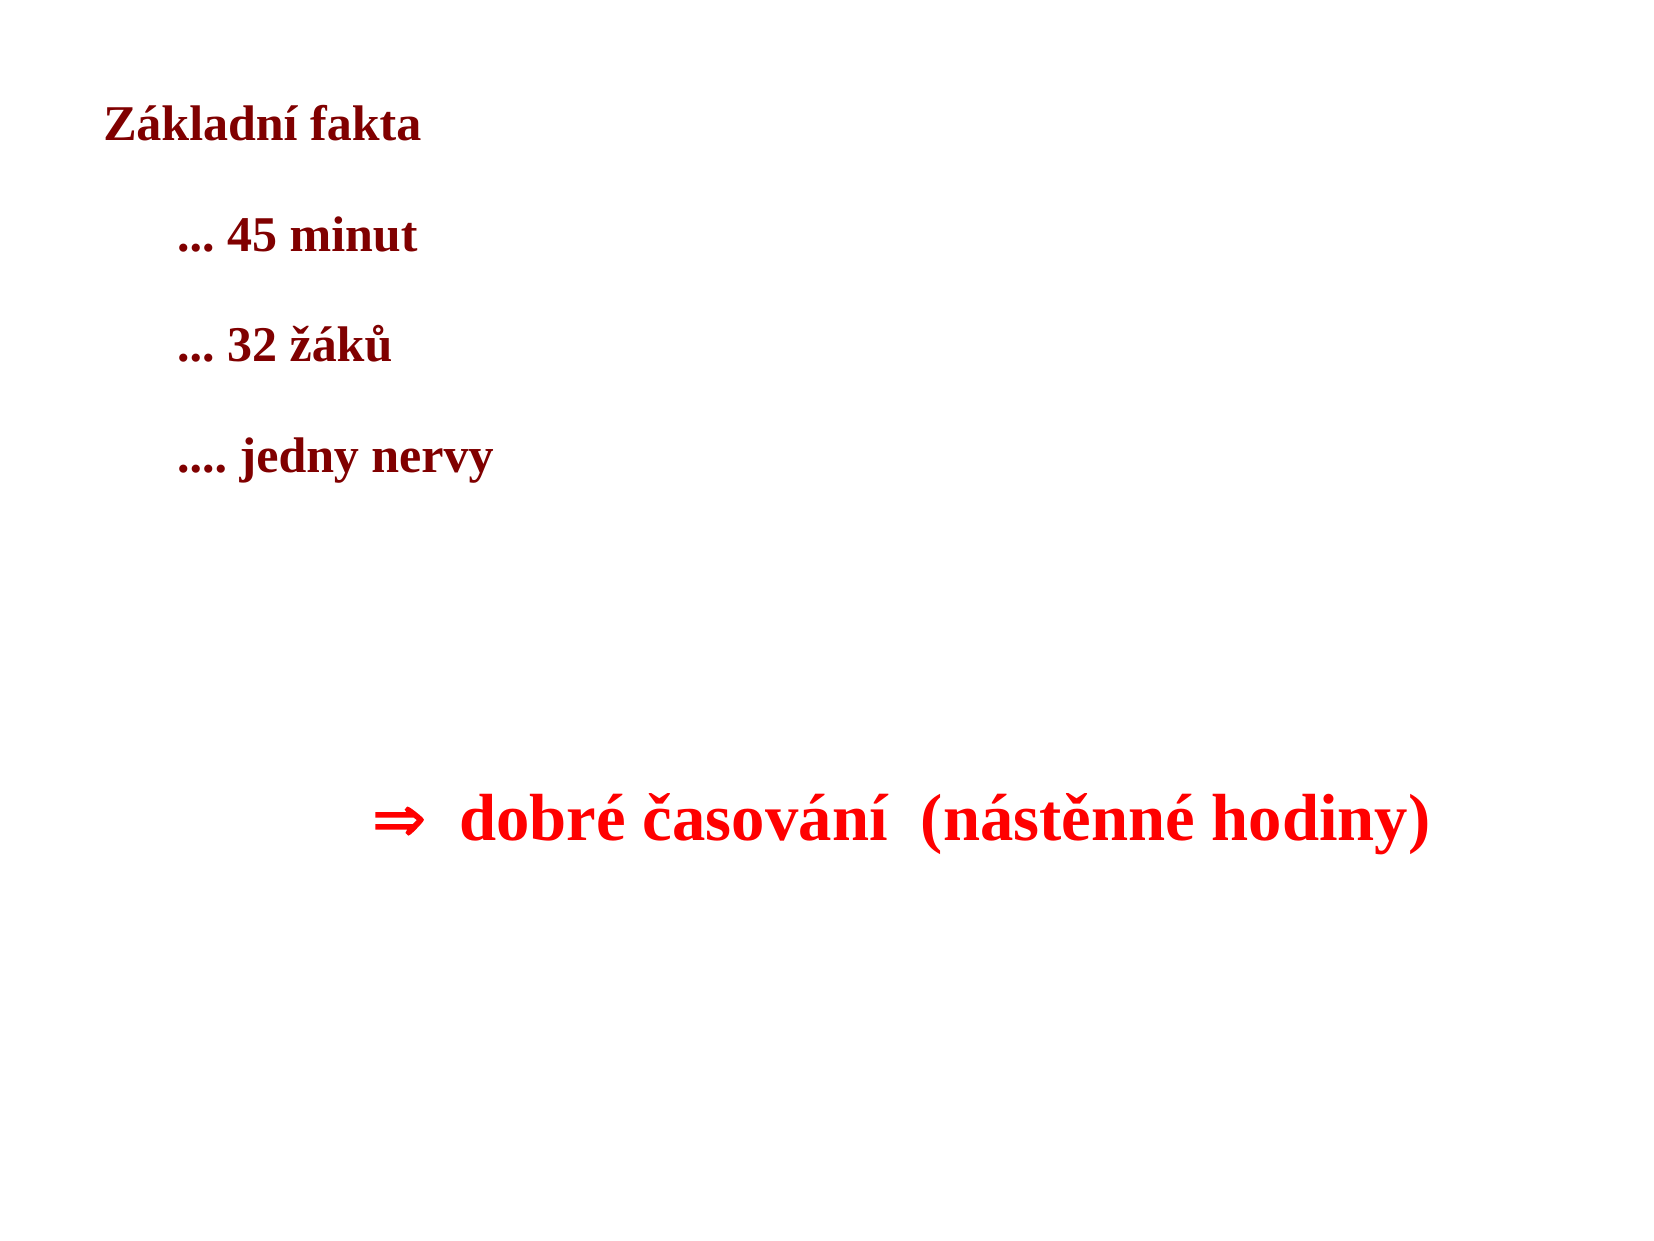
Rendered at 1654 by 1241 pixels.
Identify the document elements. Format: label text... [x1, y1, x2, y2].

text_box Základní fakta ... 45 minut ... 32 žáků .... jedny nervy [88, 88, 509, 500]
text_box  dobré časování (nástěnné hodiny) [357, 773, 1460, 870]
